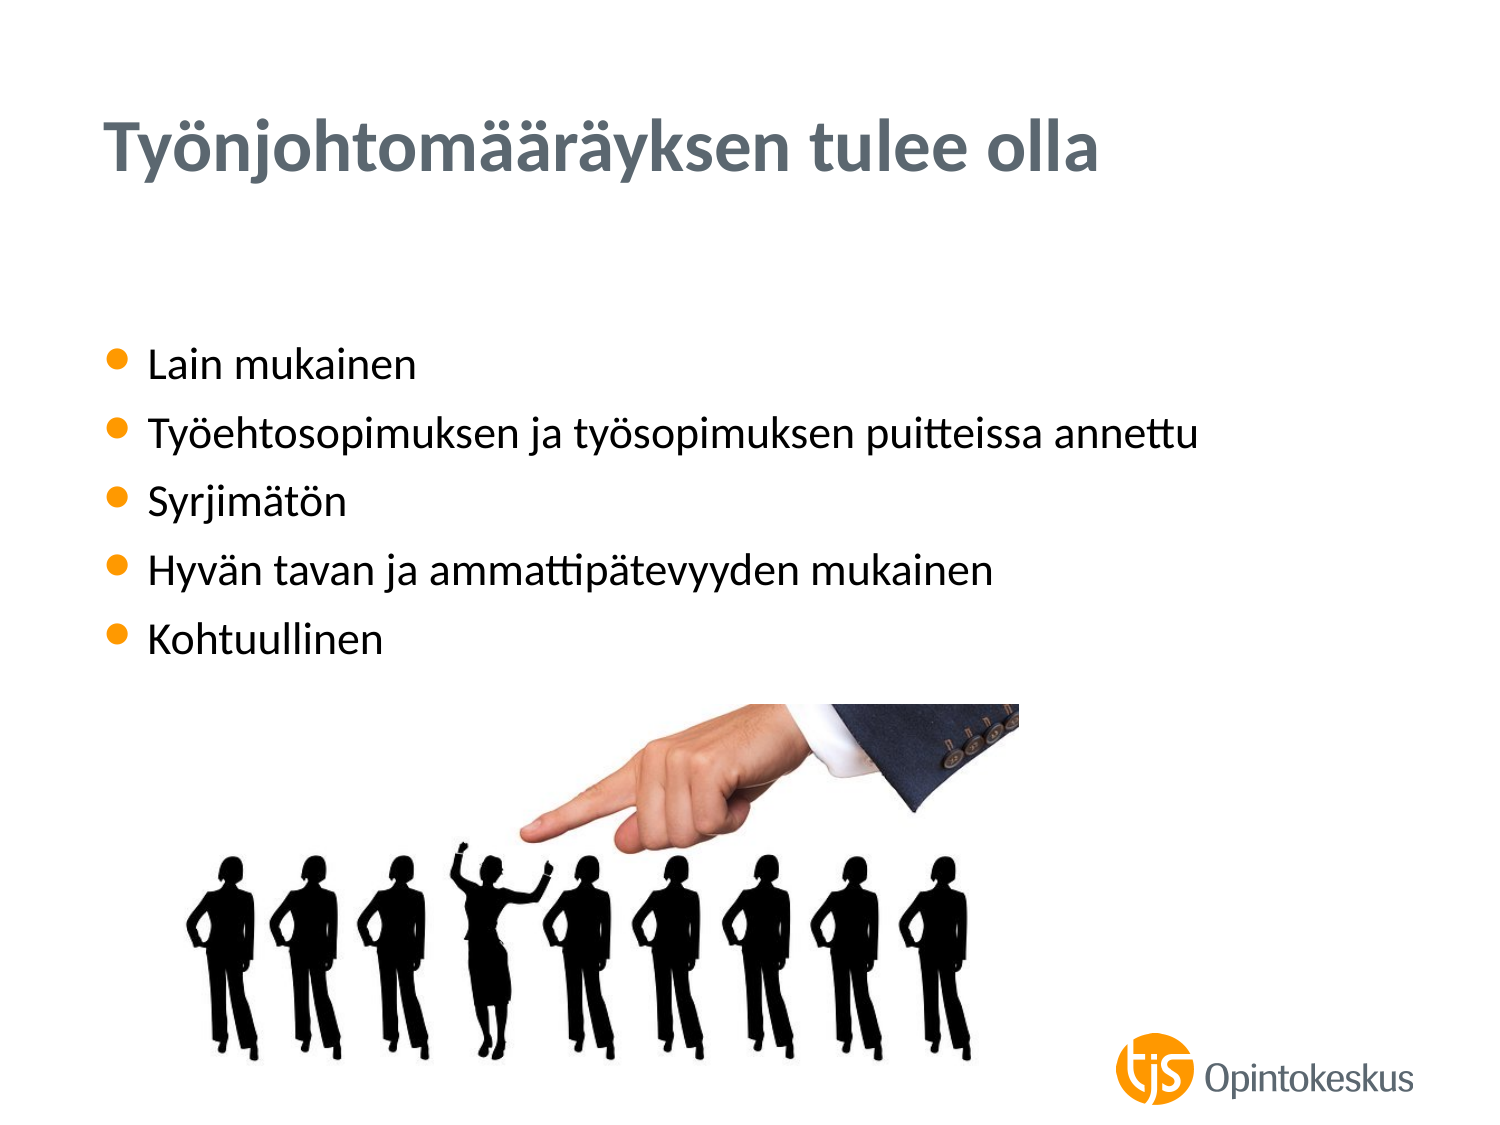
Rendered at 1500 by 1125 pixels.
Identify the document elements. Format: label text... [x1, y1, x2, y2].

picture [148, 704, 1019, 1079]
picture [1116, 1033, 1413, 1105]
title Työnjohtomääräyksen tulee olla [88, 88, 1412, 266]
list Lain mukainen Työehtosopimuksen ja työsopimuksen puitteissa annettu Syrjimätön Hyvän tavan ja ammattipätevyyden mukainen Kohtuullinen [88, 324, 1412, 1004]
